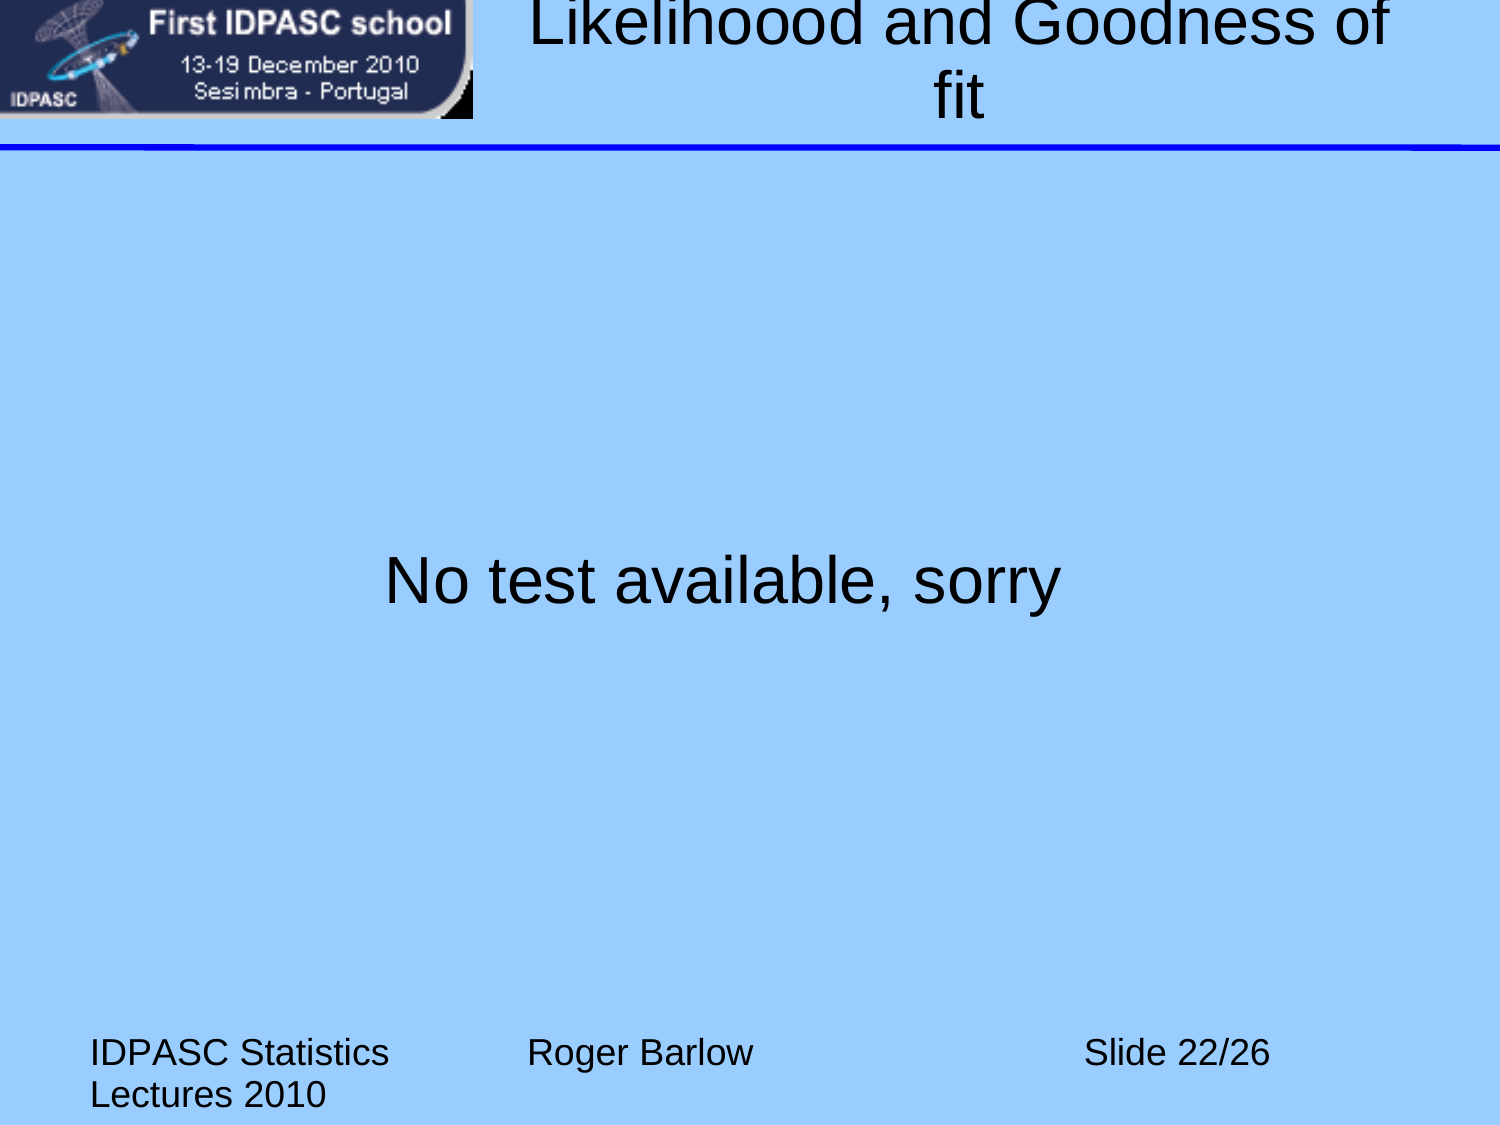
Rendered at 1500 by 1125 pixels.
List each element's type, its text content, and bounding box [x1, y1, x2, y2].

title Likelihoood and Goodness of fit [501, 0, 1418, 134]
list No test available, sorry [370, 531, 1152, 804]
picture [0, 0, 473, 119]
